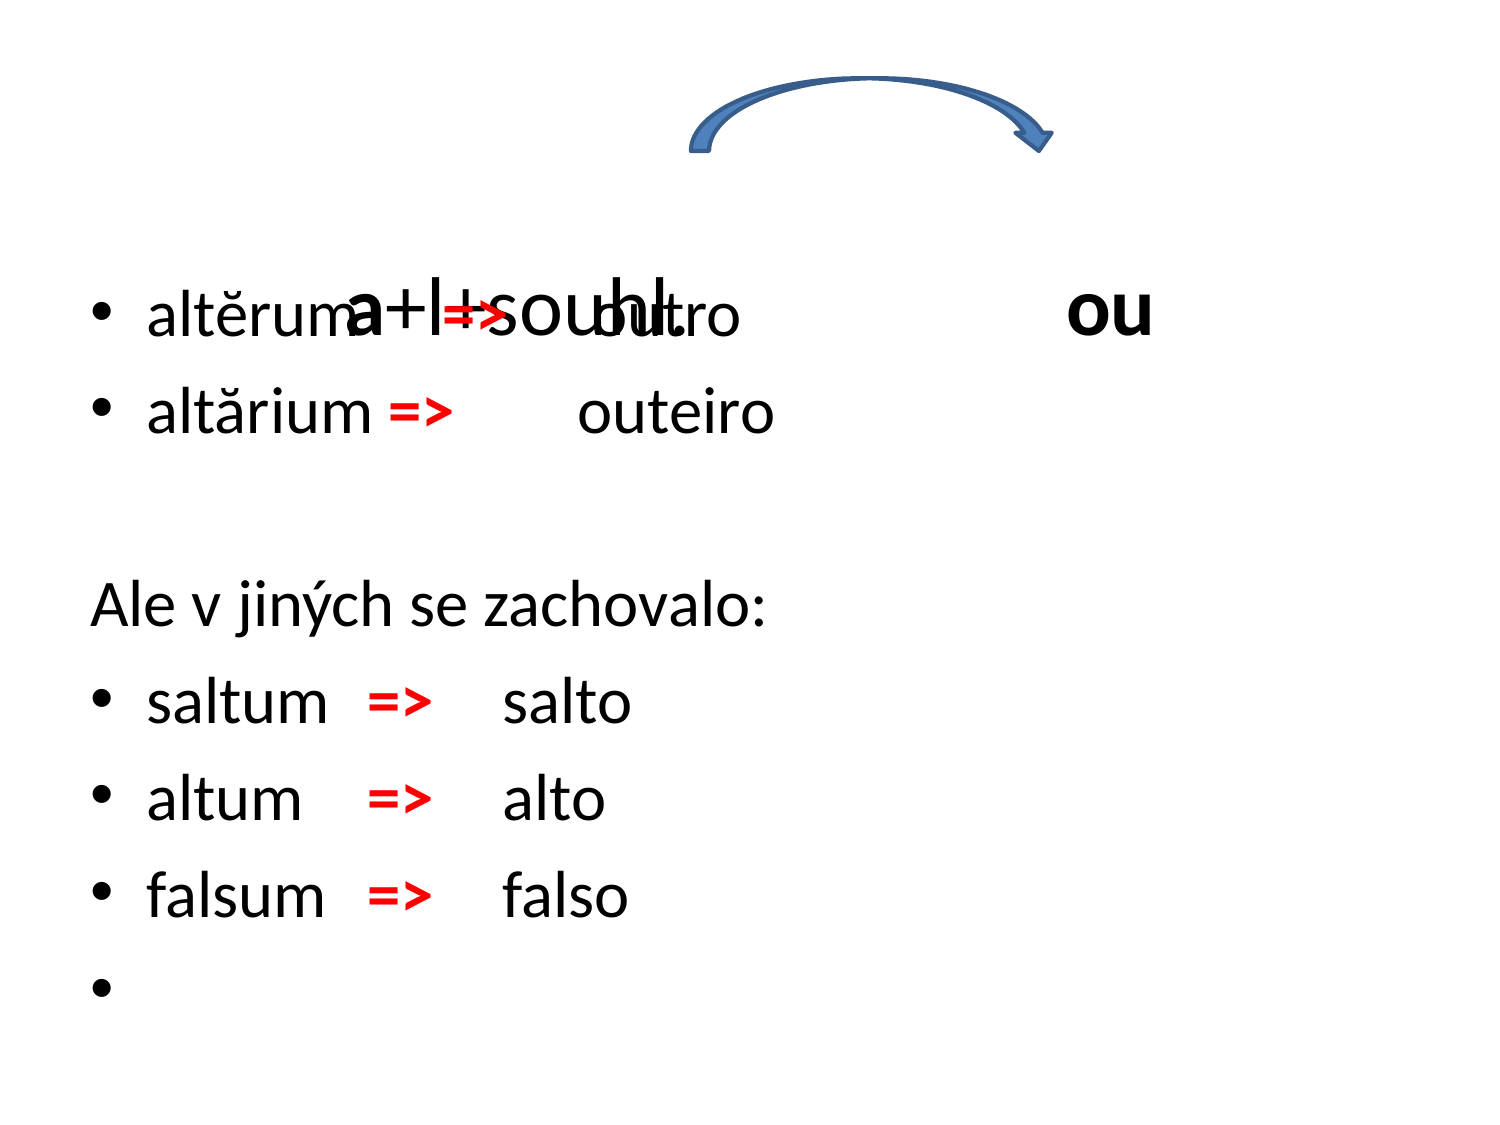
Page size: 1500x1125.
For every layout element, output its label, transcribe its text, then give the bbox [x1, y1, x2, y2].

list altĕrum => outro altărium => outeiro Ale v jiných se zachovalo: saltum => salto altum => alto falsum => falso [75, 262, 1426, 1005]
title a+l+souhl. ou [75, 45, 1426, 233]
text_box [690, 78, 1052, 152]
